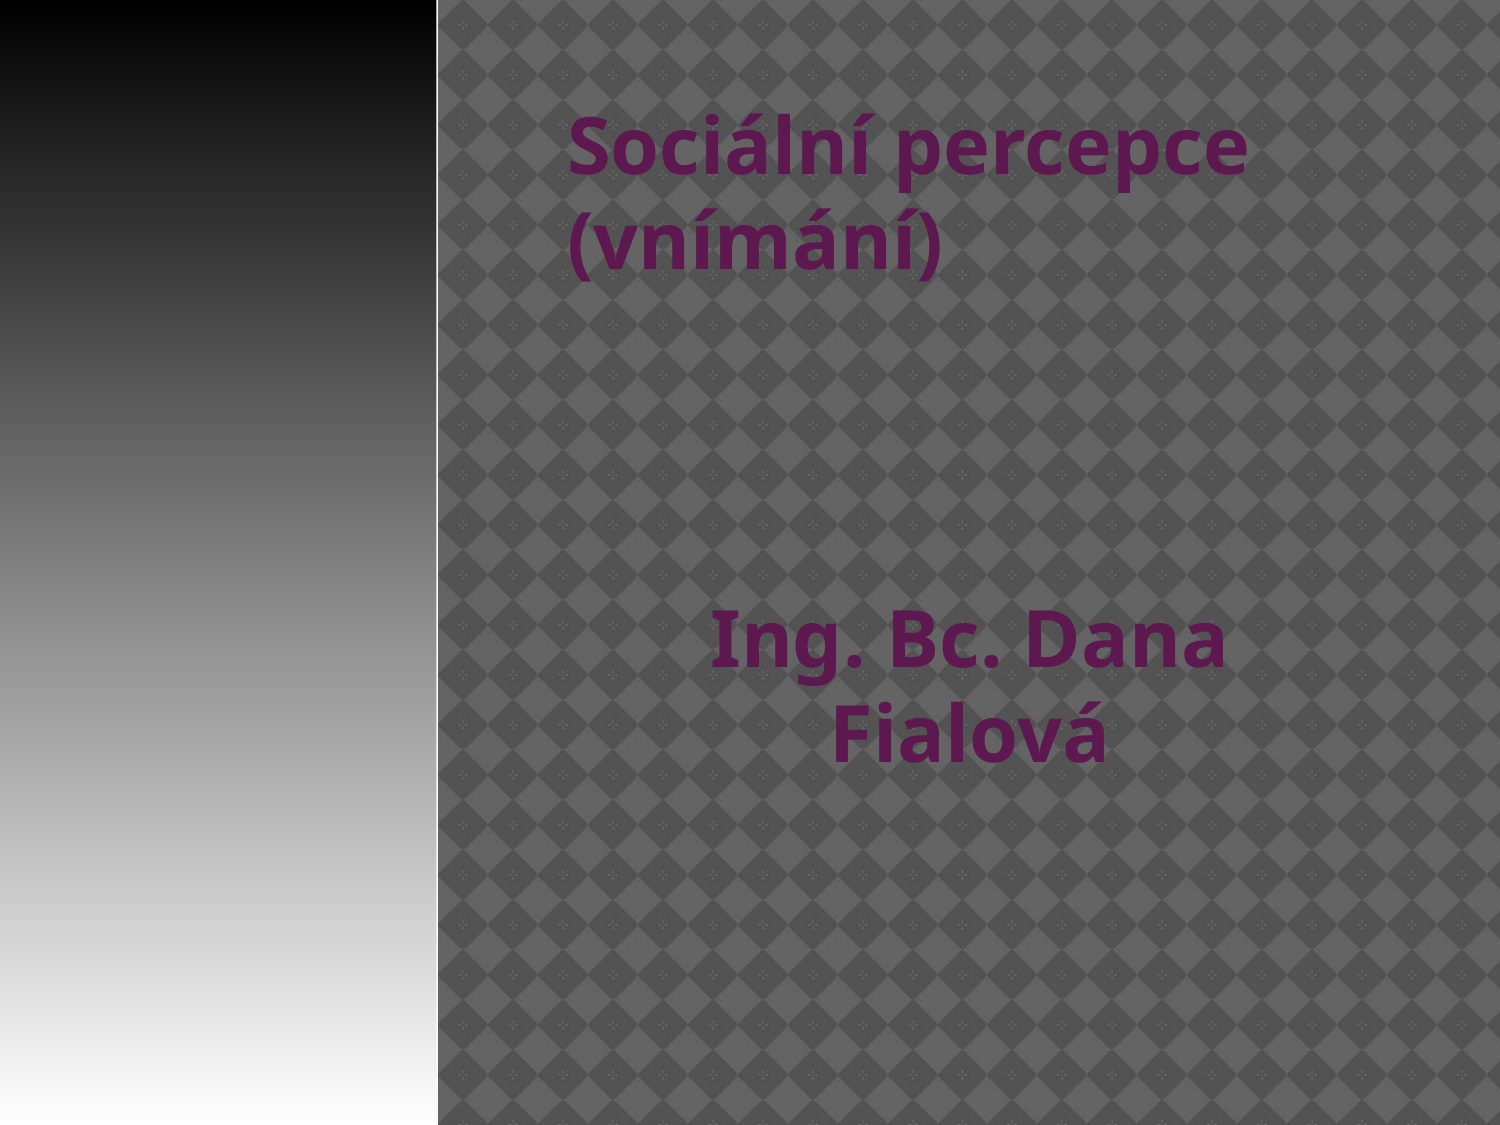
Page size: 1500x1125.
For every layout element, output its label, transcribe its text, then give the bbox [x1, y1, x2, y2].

title Sociální percepce (vnímání) [552, 87, 1390, 558]
subtitle Ing. Bc. Dana Fialová [550, 580, 1390, 762]
picture [438, 0, 1500, 1125]
